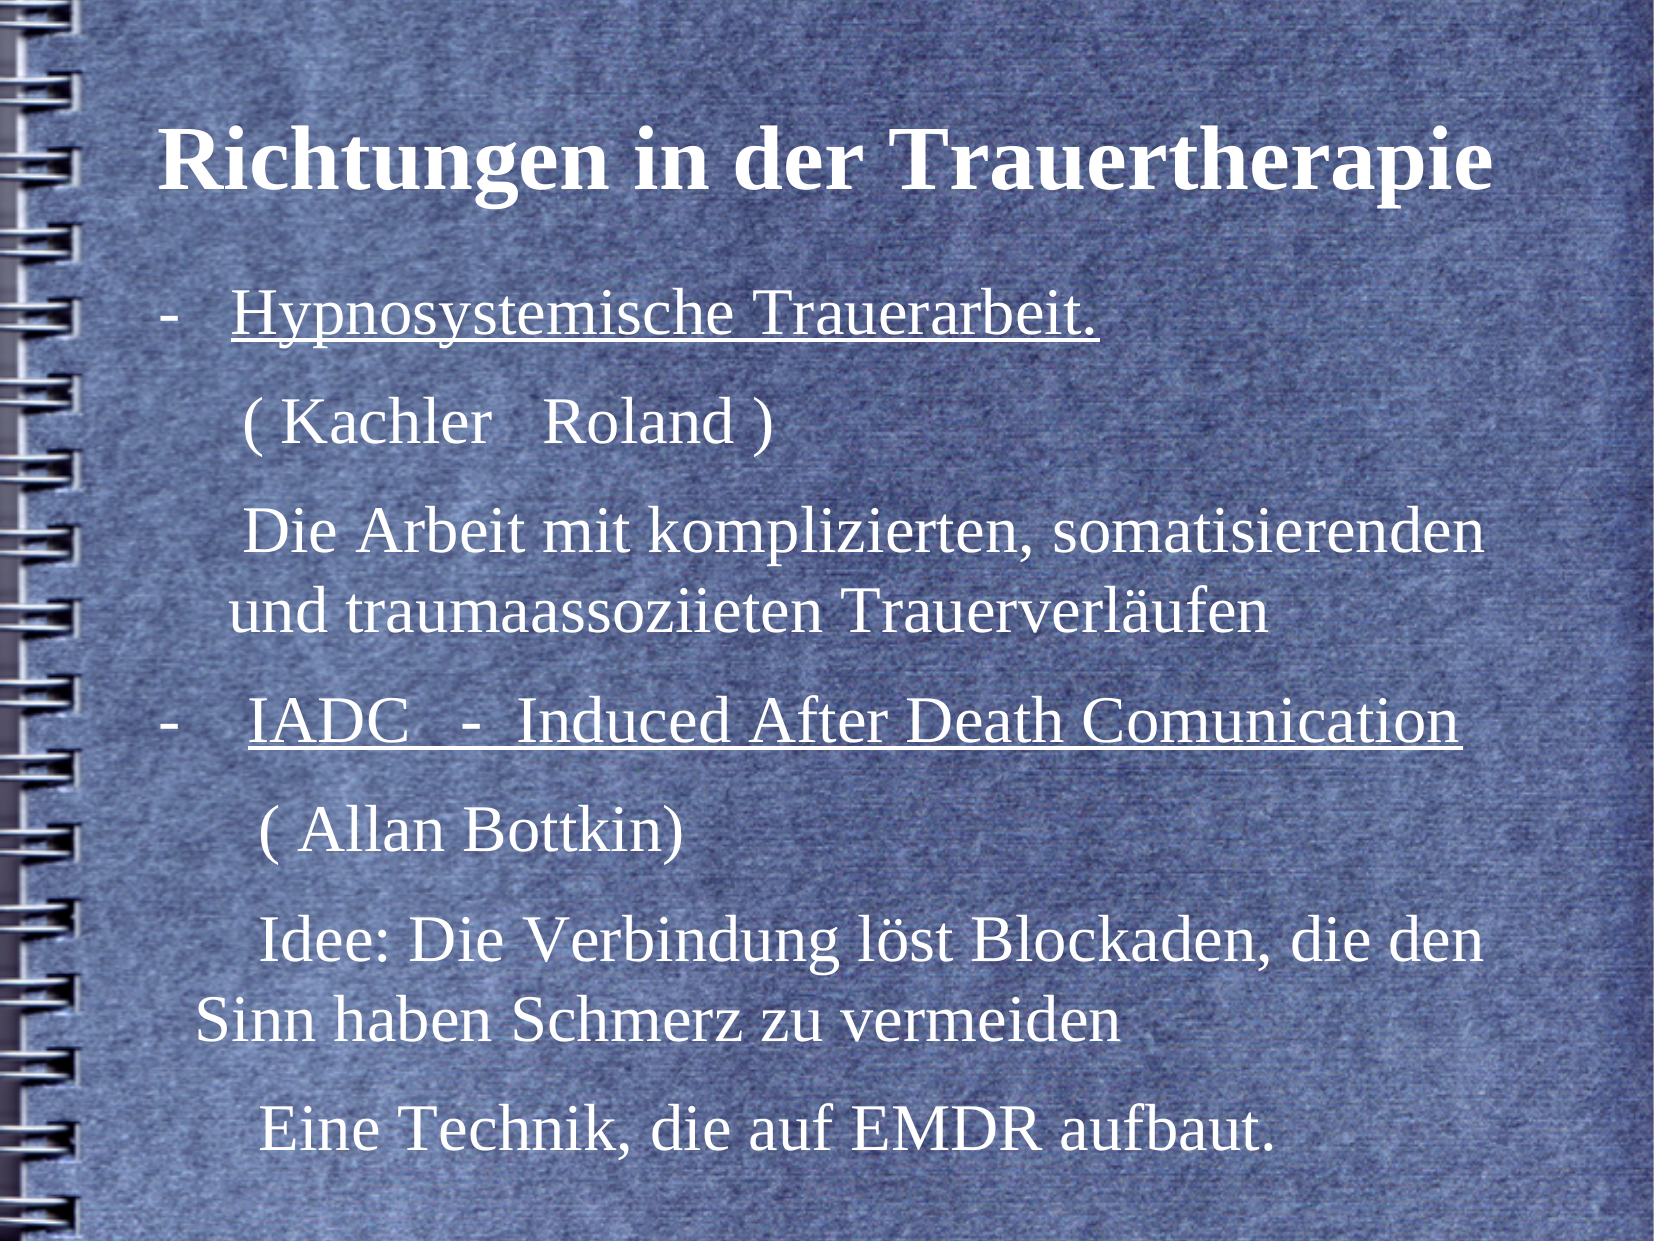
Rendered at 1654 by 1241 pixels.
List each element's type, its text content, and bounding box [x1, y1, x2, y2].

list - Hypnosystemische Trauerarbeit. ( Kachler Roland ) Die Arbeit mit komplizierten, somatisierenden und traumaassoziieten Trauerverläufen - IADC - Induced After Death Comunication ( Allan Bottkin) Idee: Die Verbindung löst Blockaden, die den Sinn haben Schmerz zu vermeiden Eine Technik, die auf EMDR aufbaut. [52, 267, 1565, 1241]
picture [0, 0, 1654, 1241]
title Richtungen in der Trauertherapie [82, 56, 1571, 250]
